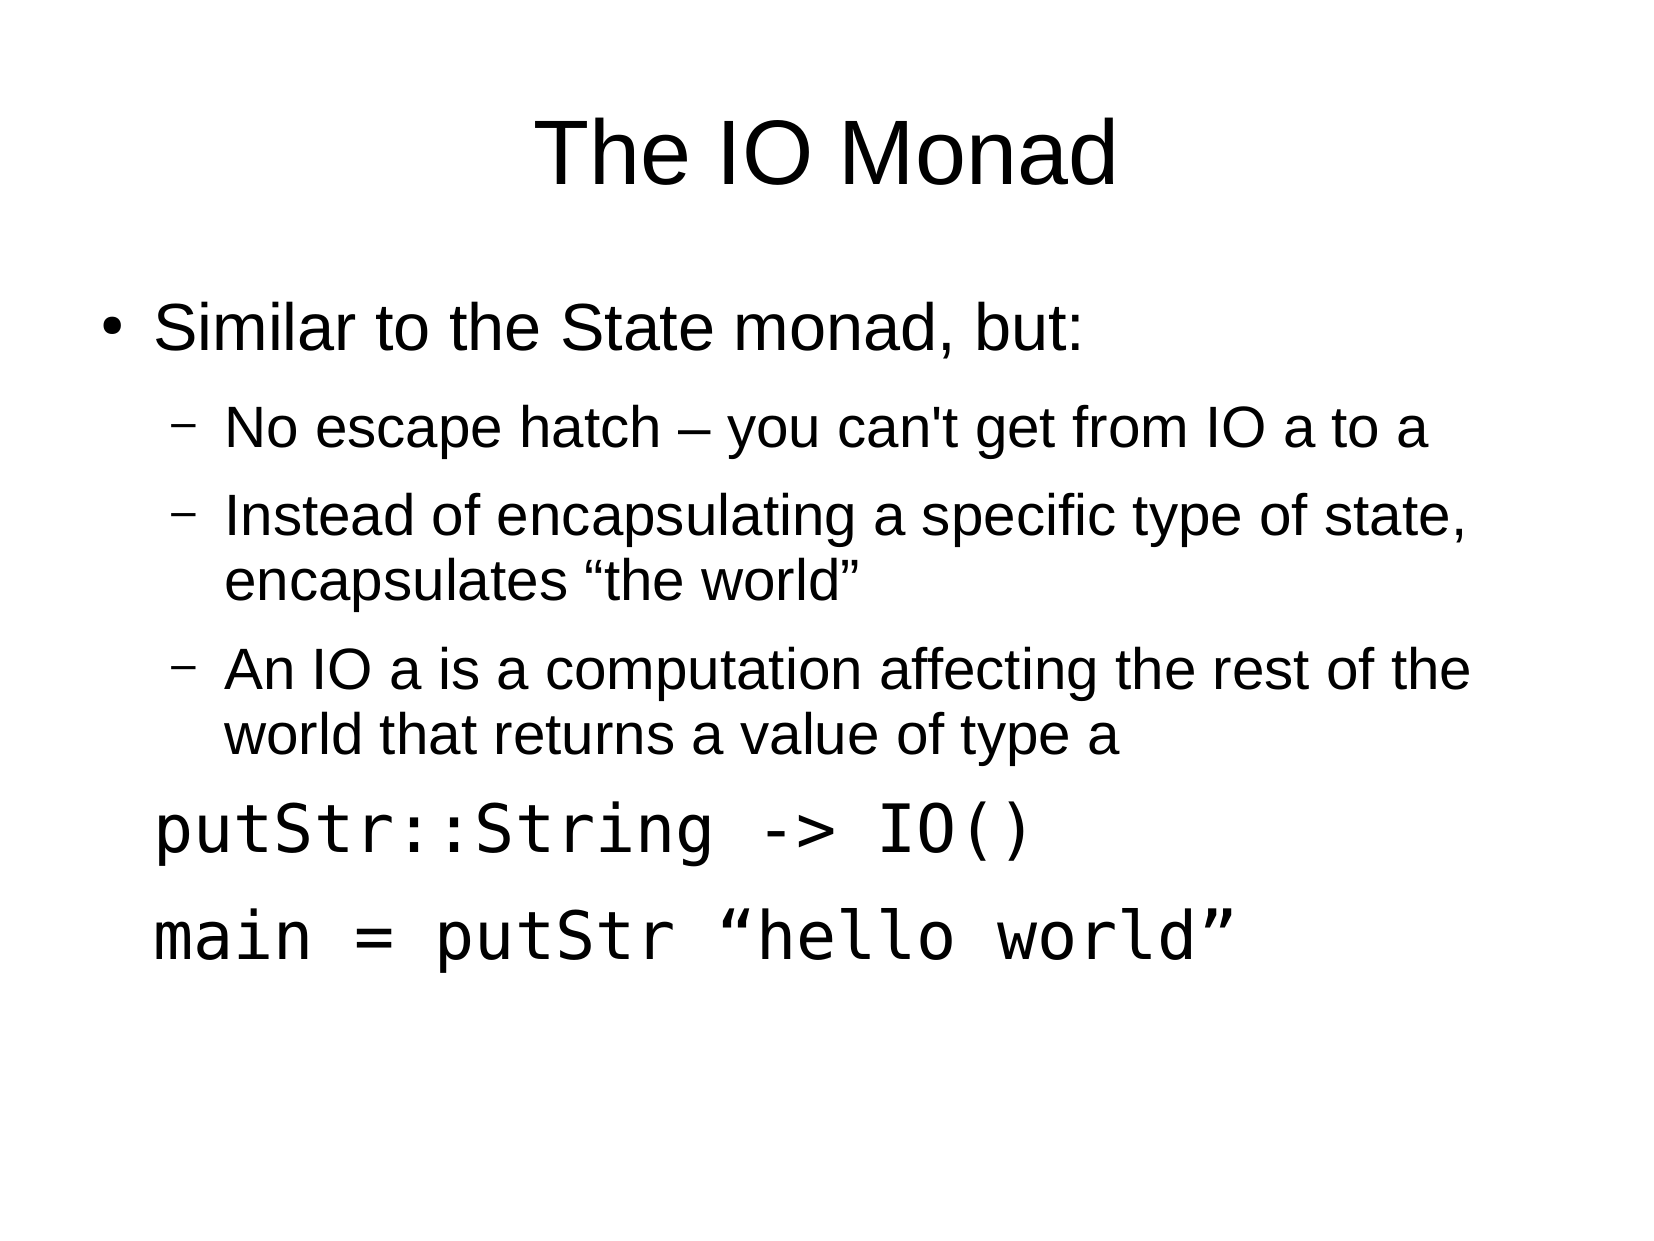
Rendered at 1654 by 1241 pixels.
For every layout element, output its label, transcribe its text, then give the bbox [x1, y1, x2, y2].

title The IO Monad [82, 49, 1571, 257]
list Similar to the State monad, but: No escape hatch – you can't get from IO a to a Instead of encapsulating a specific type of state, encapsulates “the world” An IO a is a computation affecting the rest of the world that returns a value of type a putStr::String -> IO() main = putStr “hello world” [82, 290, 1571, 1010]
